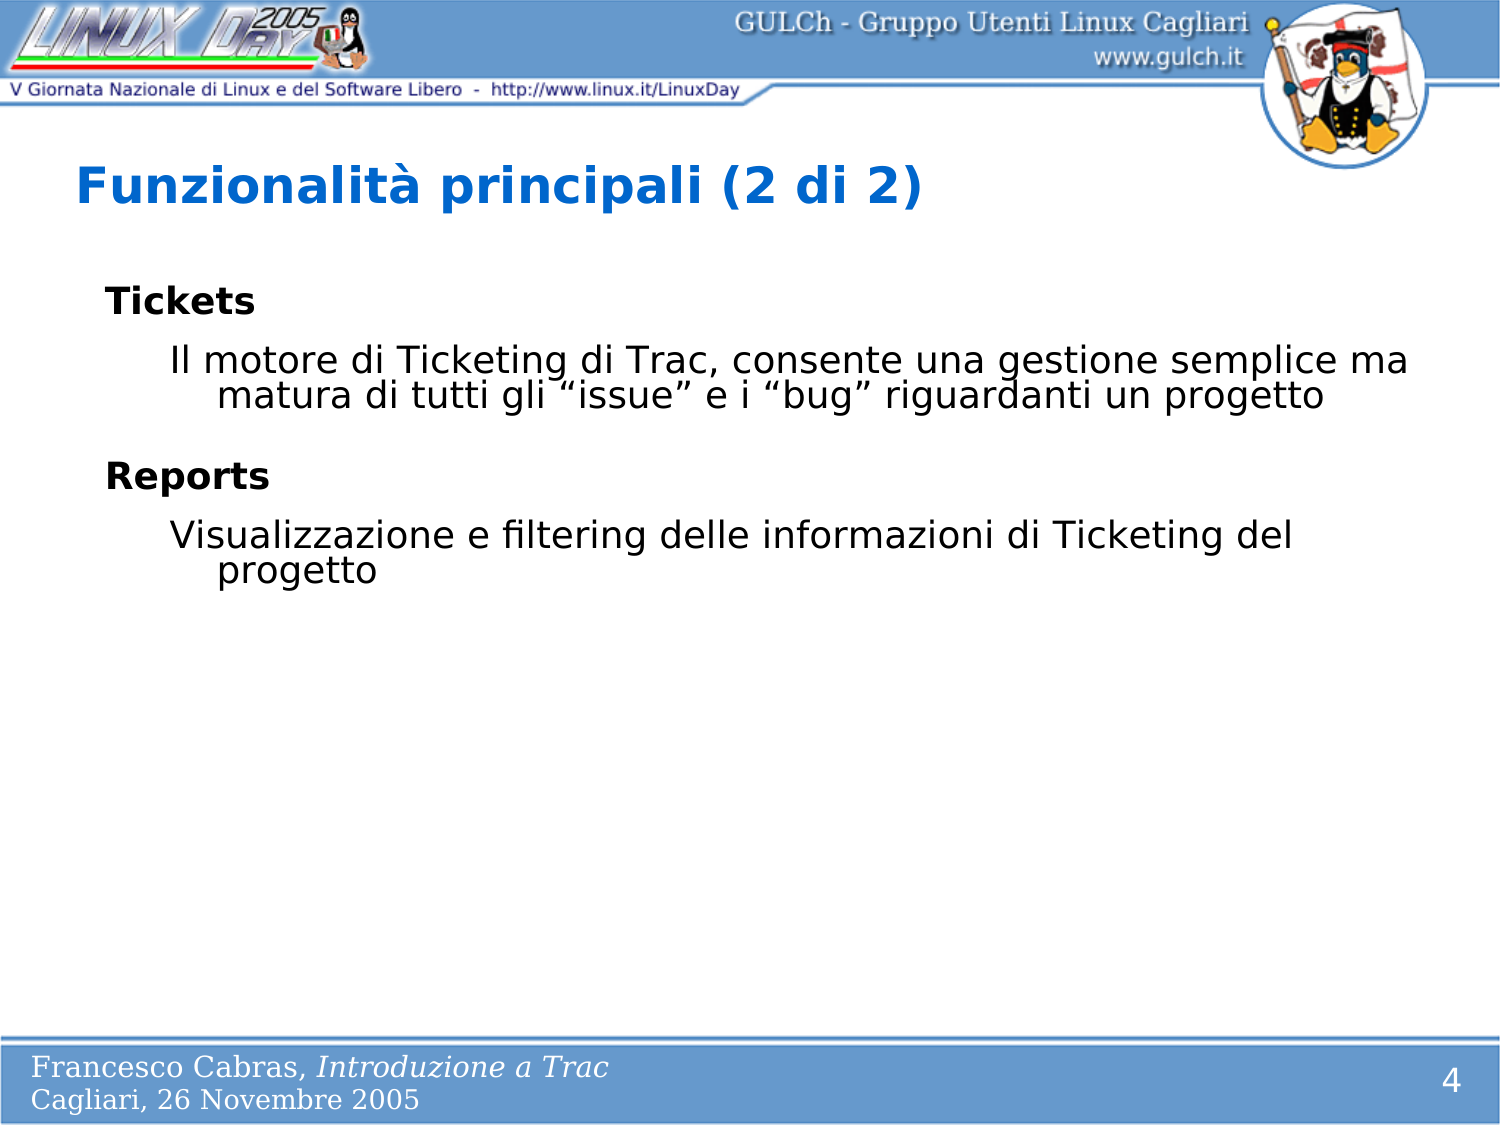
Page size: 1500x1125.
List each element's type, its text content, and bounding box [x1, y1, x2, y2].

picture [0, 0, 1500, 1125]
title Funzionalità principali (2 di 2) [75, 149, 1276, 226]
list Tickets Il motore di Ticketing di Trac, consente una gestione semplice ma matura di tutti gli “issue” e i “bug” riguardanti un progetto Reports Visualizzazione e filtering delle informazioni di Ticketing del progetto [75, 262, 1426, 1013]
